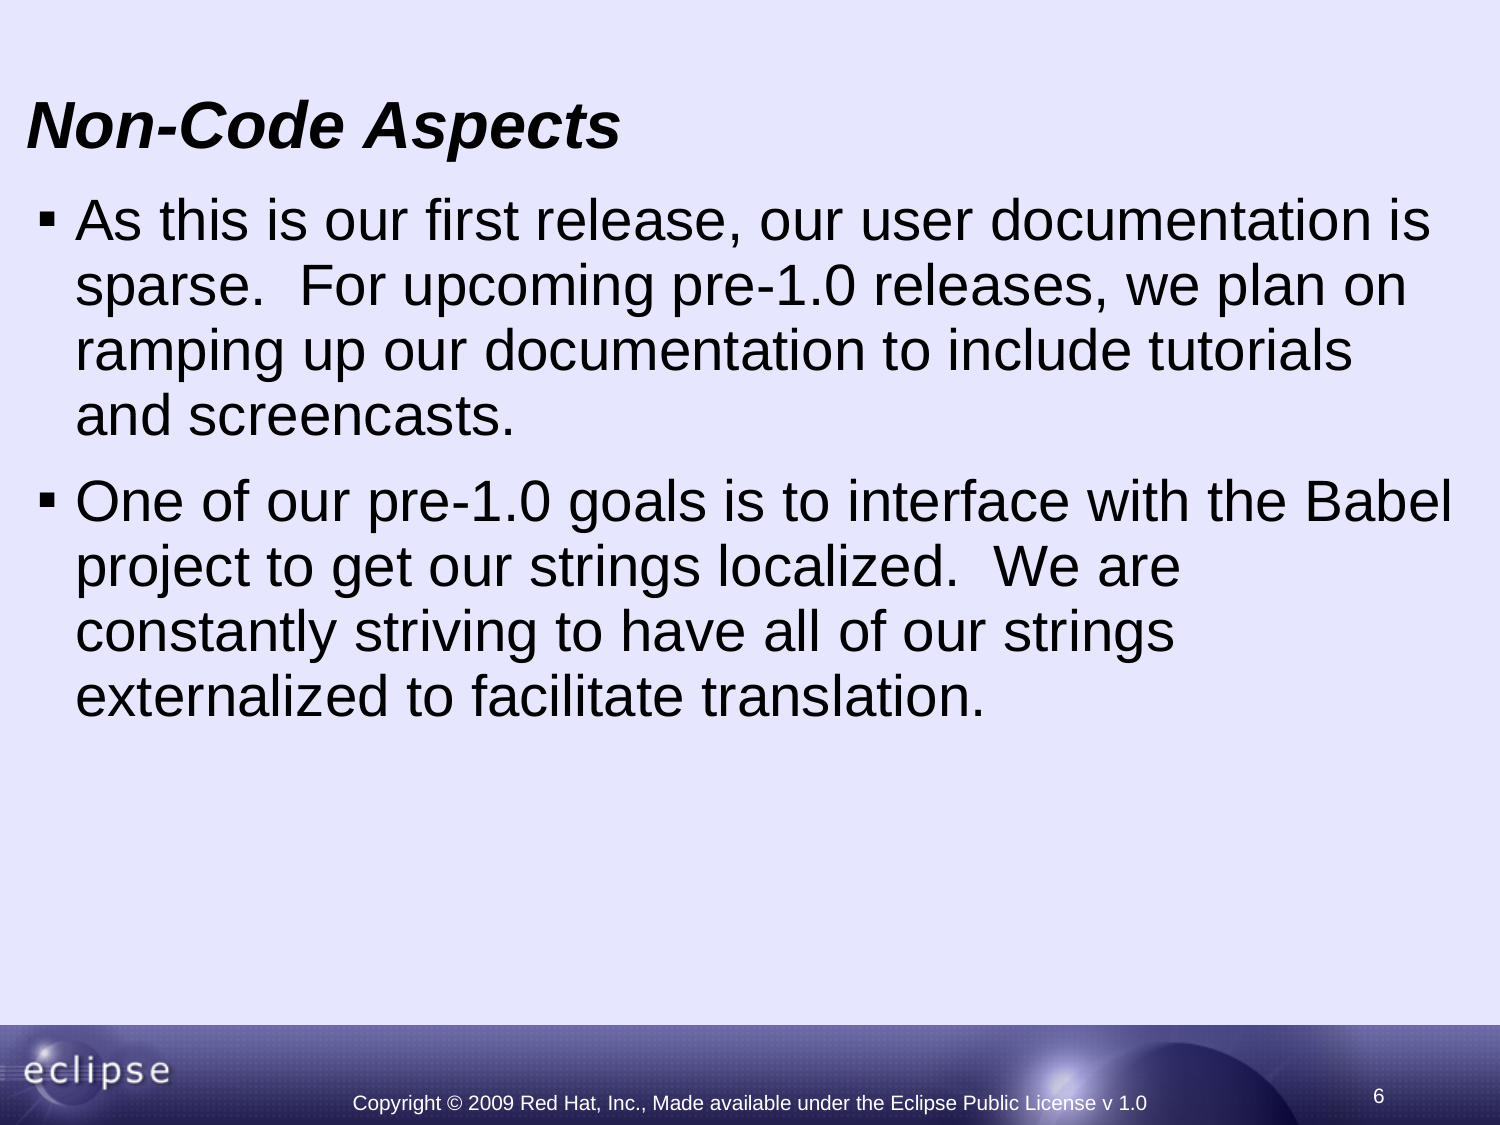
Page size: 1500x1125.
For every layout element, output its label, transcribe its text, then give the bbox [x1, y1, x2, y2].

title Non-Code Aspects [26, 84, 1474, 172]
picture [0, 1025, 1500, 1125]
list As this is our first release, our user documentation is sparse. For upcoming pre-1.0 releases, we plan on ramping up our documentation to include tutorials and screencasts. One of our pre-1.0 goals is to interface with the Babel project to get our strings localized. We are constantly striving to have all of our strings externalized to facilitate translation. [37, 187, 1463, 1021]
